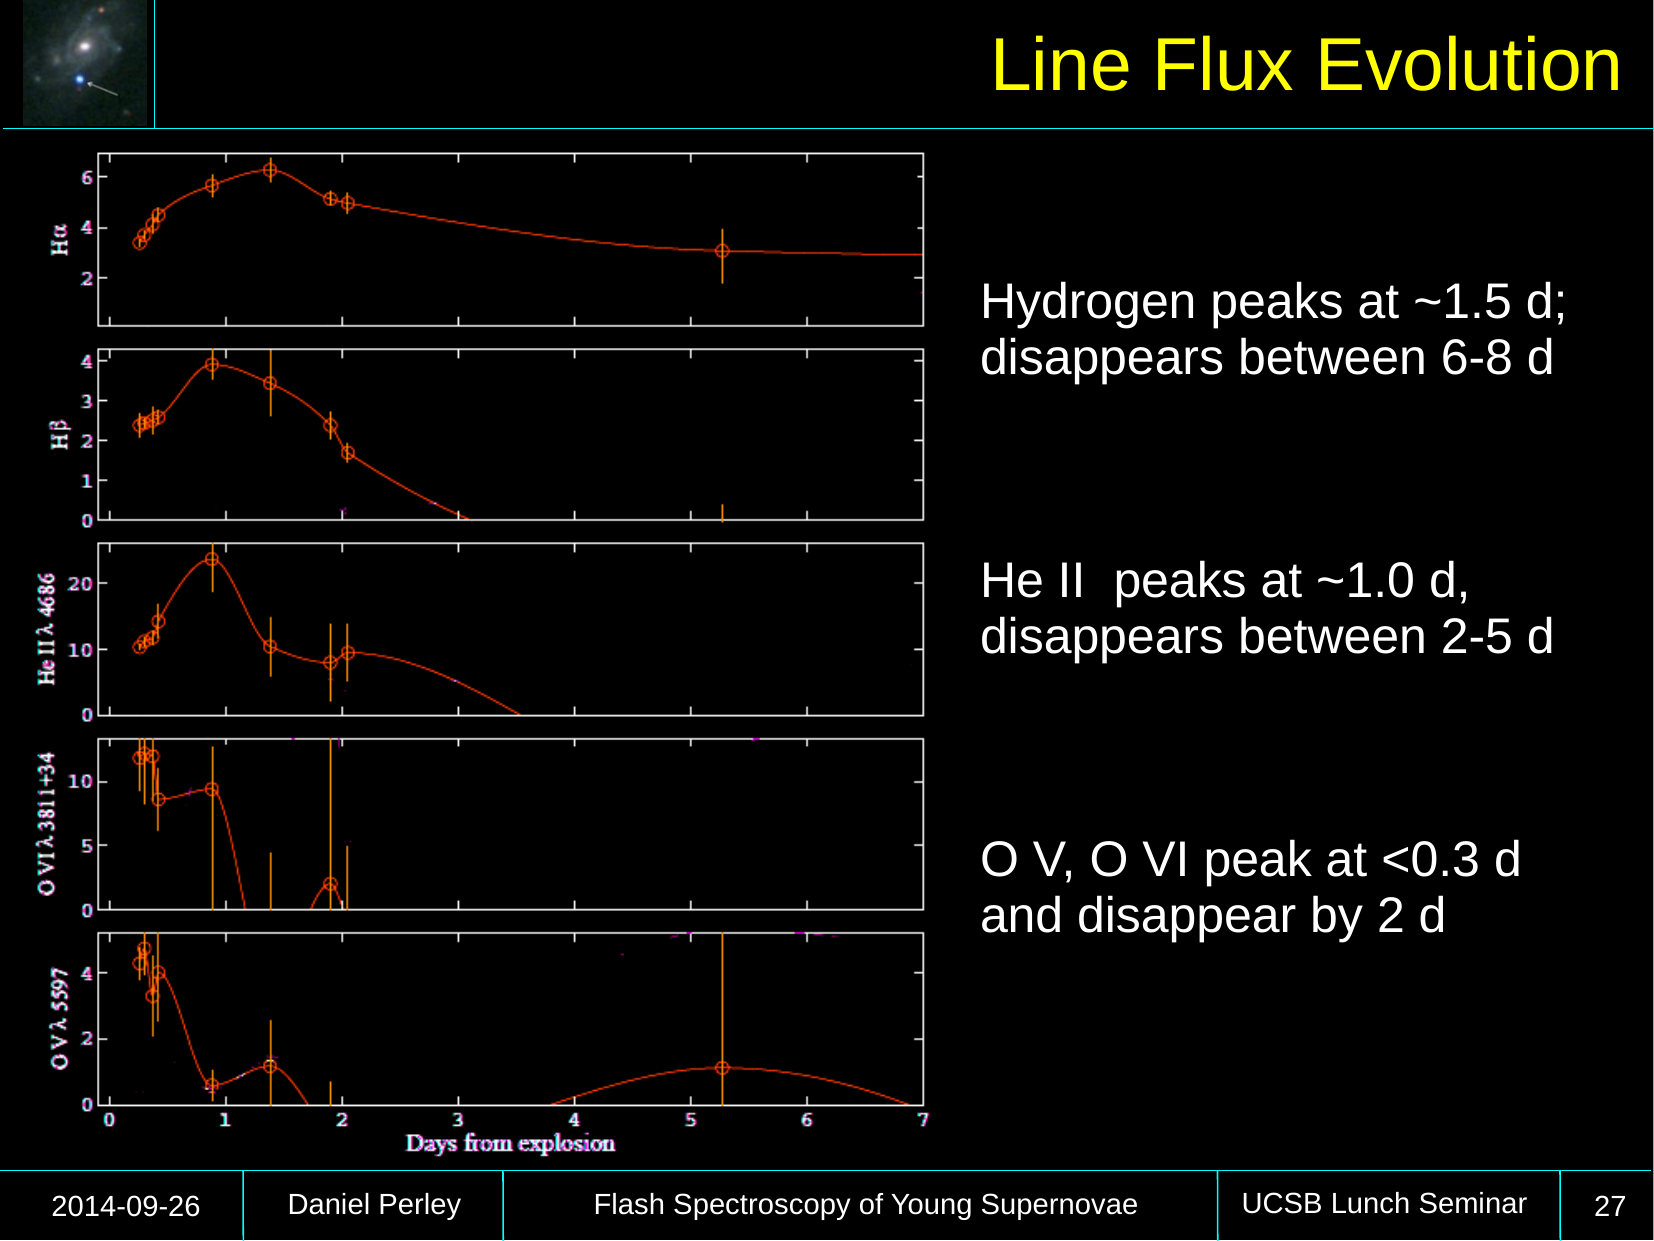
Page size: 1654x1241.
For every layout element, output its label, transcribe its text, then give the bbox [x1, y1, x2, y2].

picture [23, 0, 147, 126]
text_box Hydrogen peaks at ~1.5 d; disappears between 6-8 d He II peaks at ~1.0 d, disappears between 2-5 d O V, O VI peak at <0.3 d and disappear by 2 d [965, 266, 1607, 1156]
picture [8, 138, 946, 1163]
title Line Flux Evolution [187, 21, 1624, 108]
